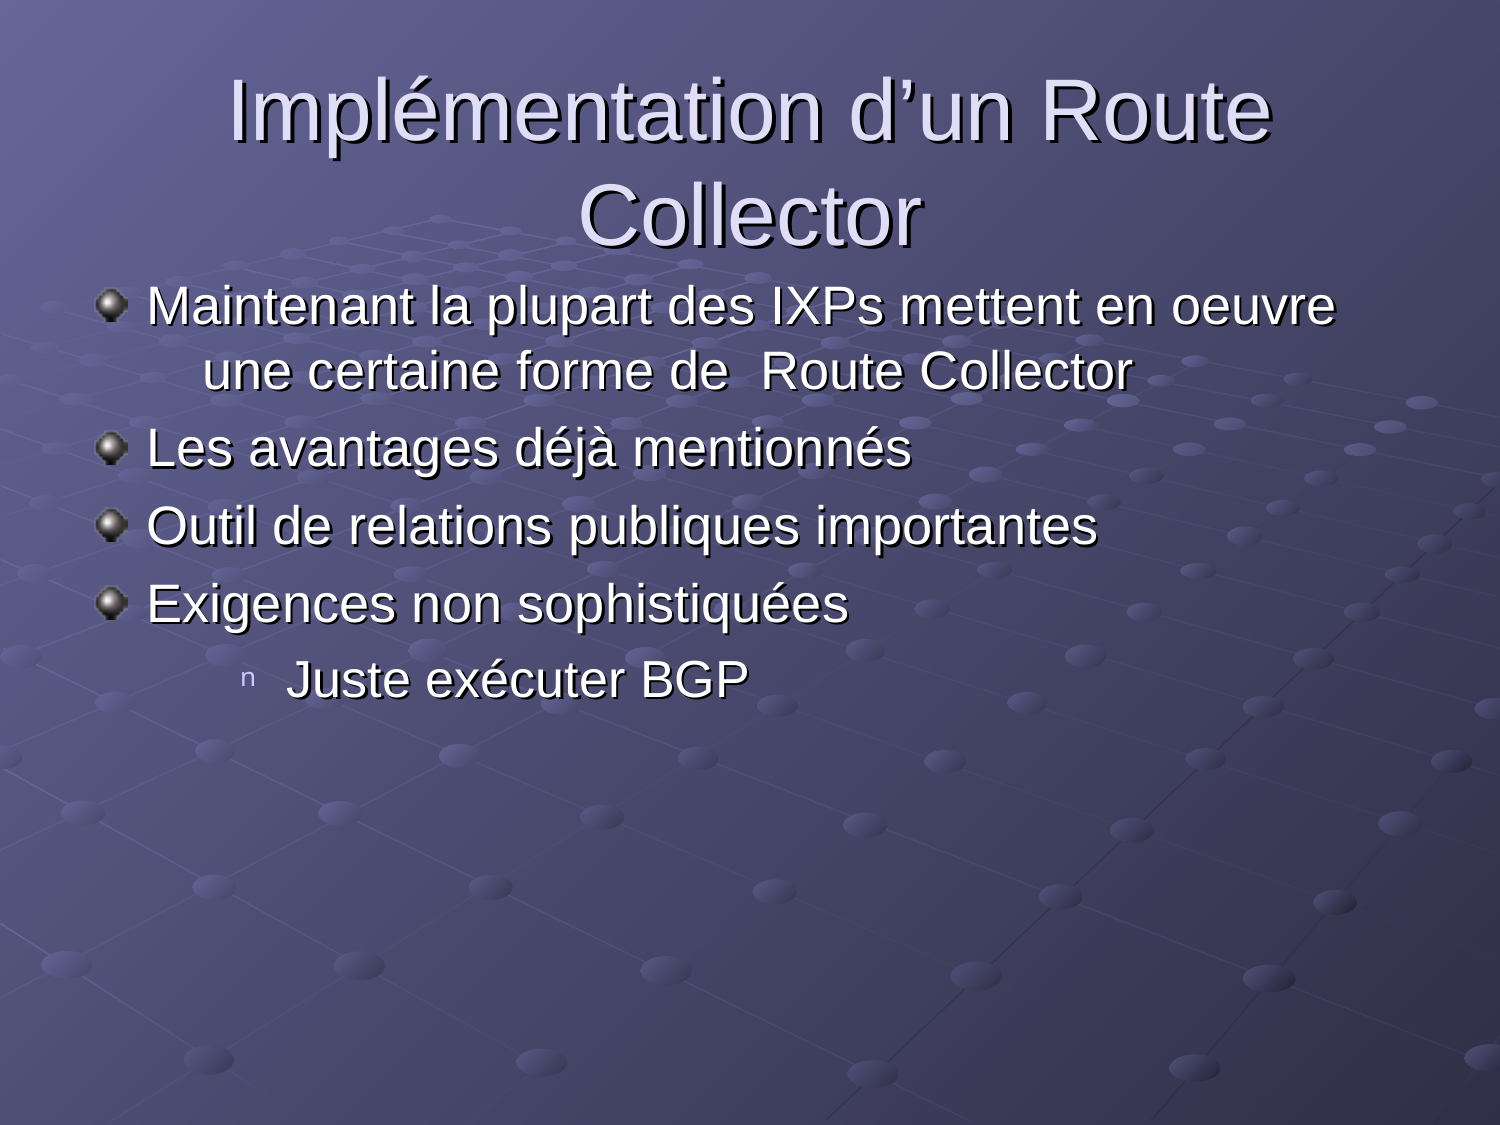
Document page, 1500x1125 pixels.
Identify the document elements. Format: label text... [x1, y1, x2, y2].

list Maintenant la plupart des IXPs mettent en oeuvre une certaine forme de Route Collector Les avantages déjà mentionnés Outil de relations publiques importantes Exigences non sophistiquées Juste exécuter BGP [75, 262, 1426, 1007]
title Implémentation d’un Route Collector [75, 45, 1426, 233]
